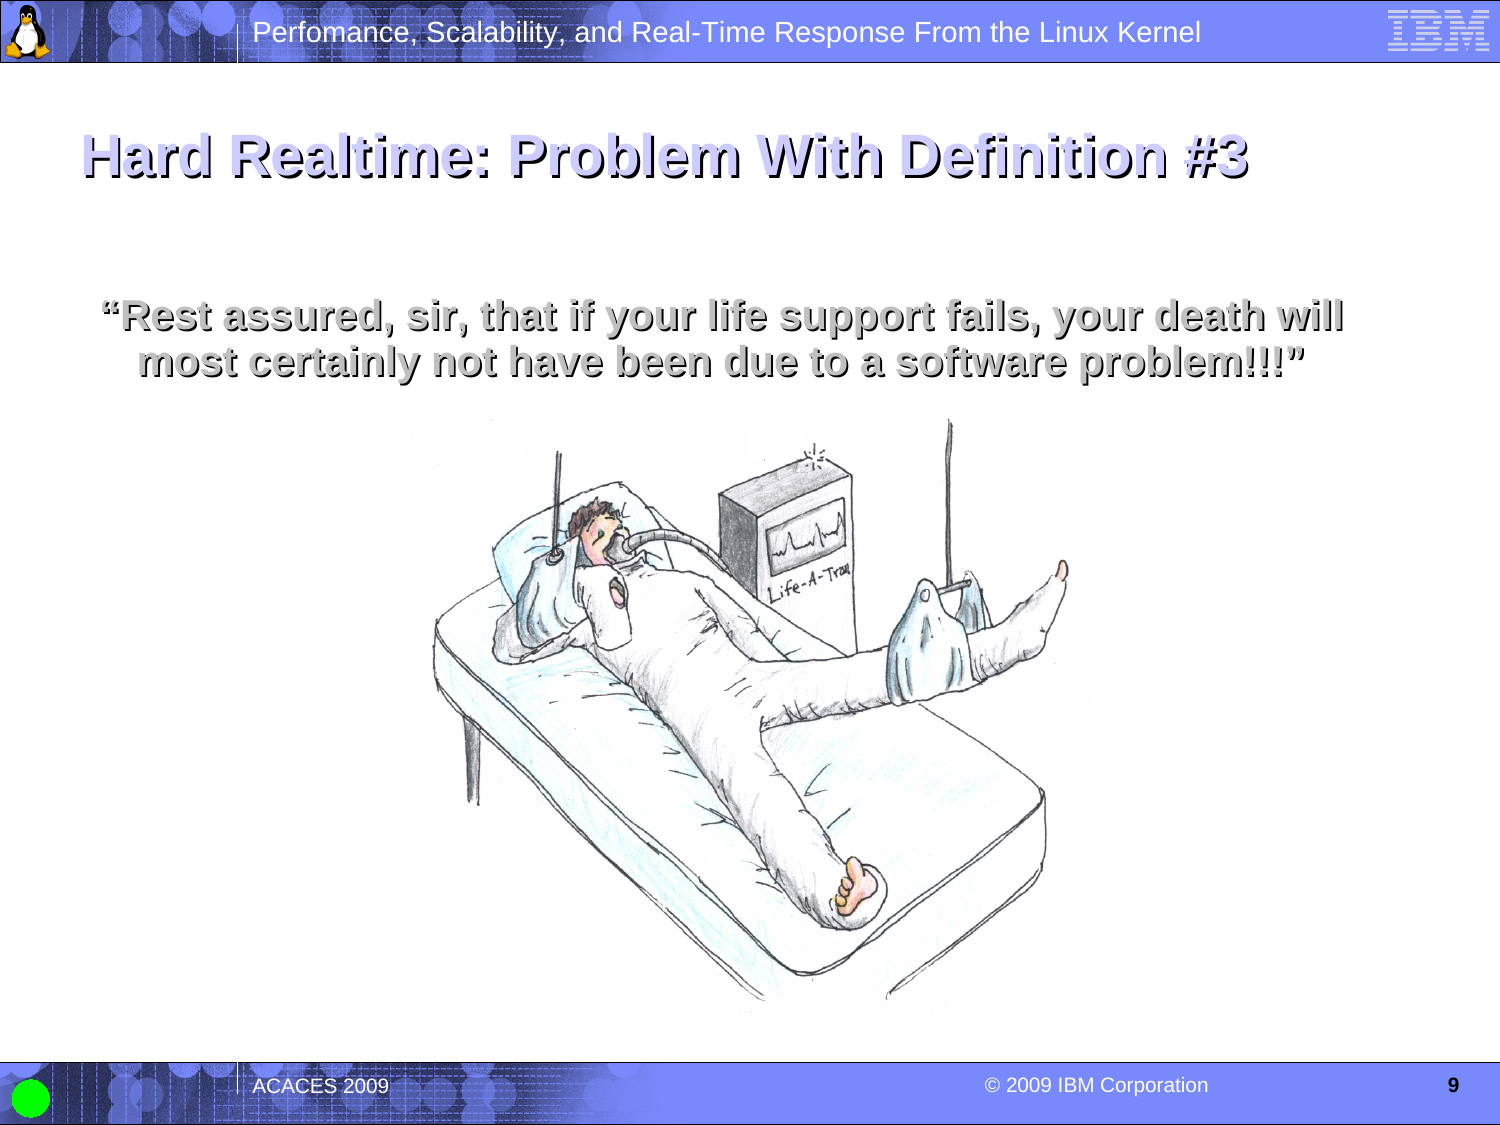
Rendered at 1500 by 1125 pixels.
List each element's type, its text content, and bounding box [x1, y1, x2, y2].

picture [409, 416, 1091, 1017]
title Hard Realtime: Problem With Definition #3 [79, 124, 1433, 192]
picture [1, 1, 1500, 62]
picture [0, 1063, 1500, 1124]
text_box [11, 1079, 50, 1118]
list “Rest assured, sir, that if your life support fails, your death will most certainly not have been due to a software problem!!!” [99, 291, 1389, 1022]
